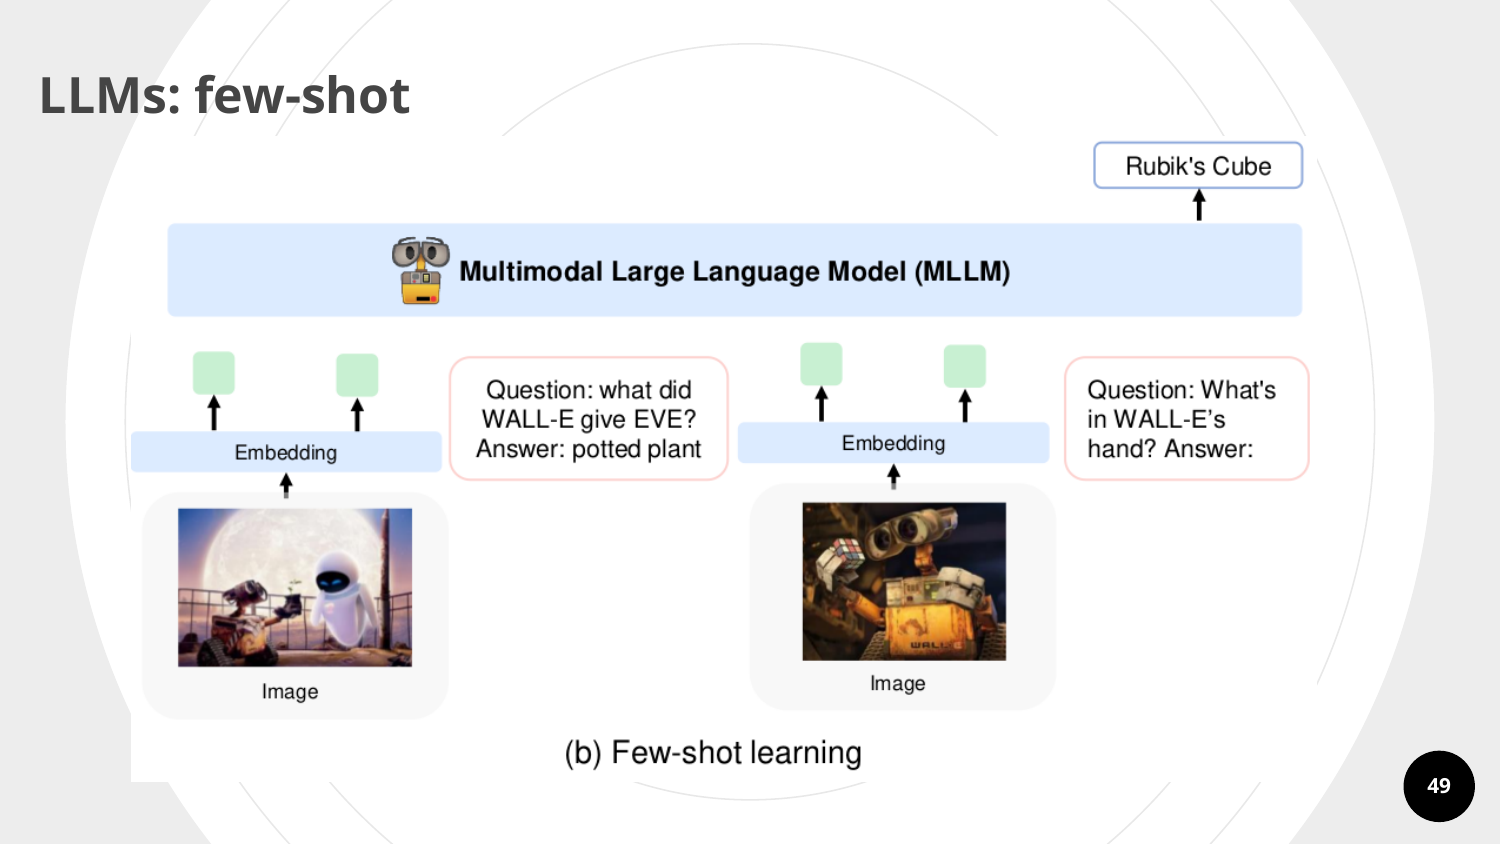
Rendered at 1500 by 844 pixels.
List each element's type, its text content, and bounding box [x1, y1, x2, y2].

picture [131, 136, 1317, 782]
slide_number 1 [1403, 750, 1475, 823]
text_box LLMs: few-shot [38, 39, 1461, 149]
